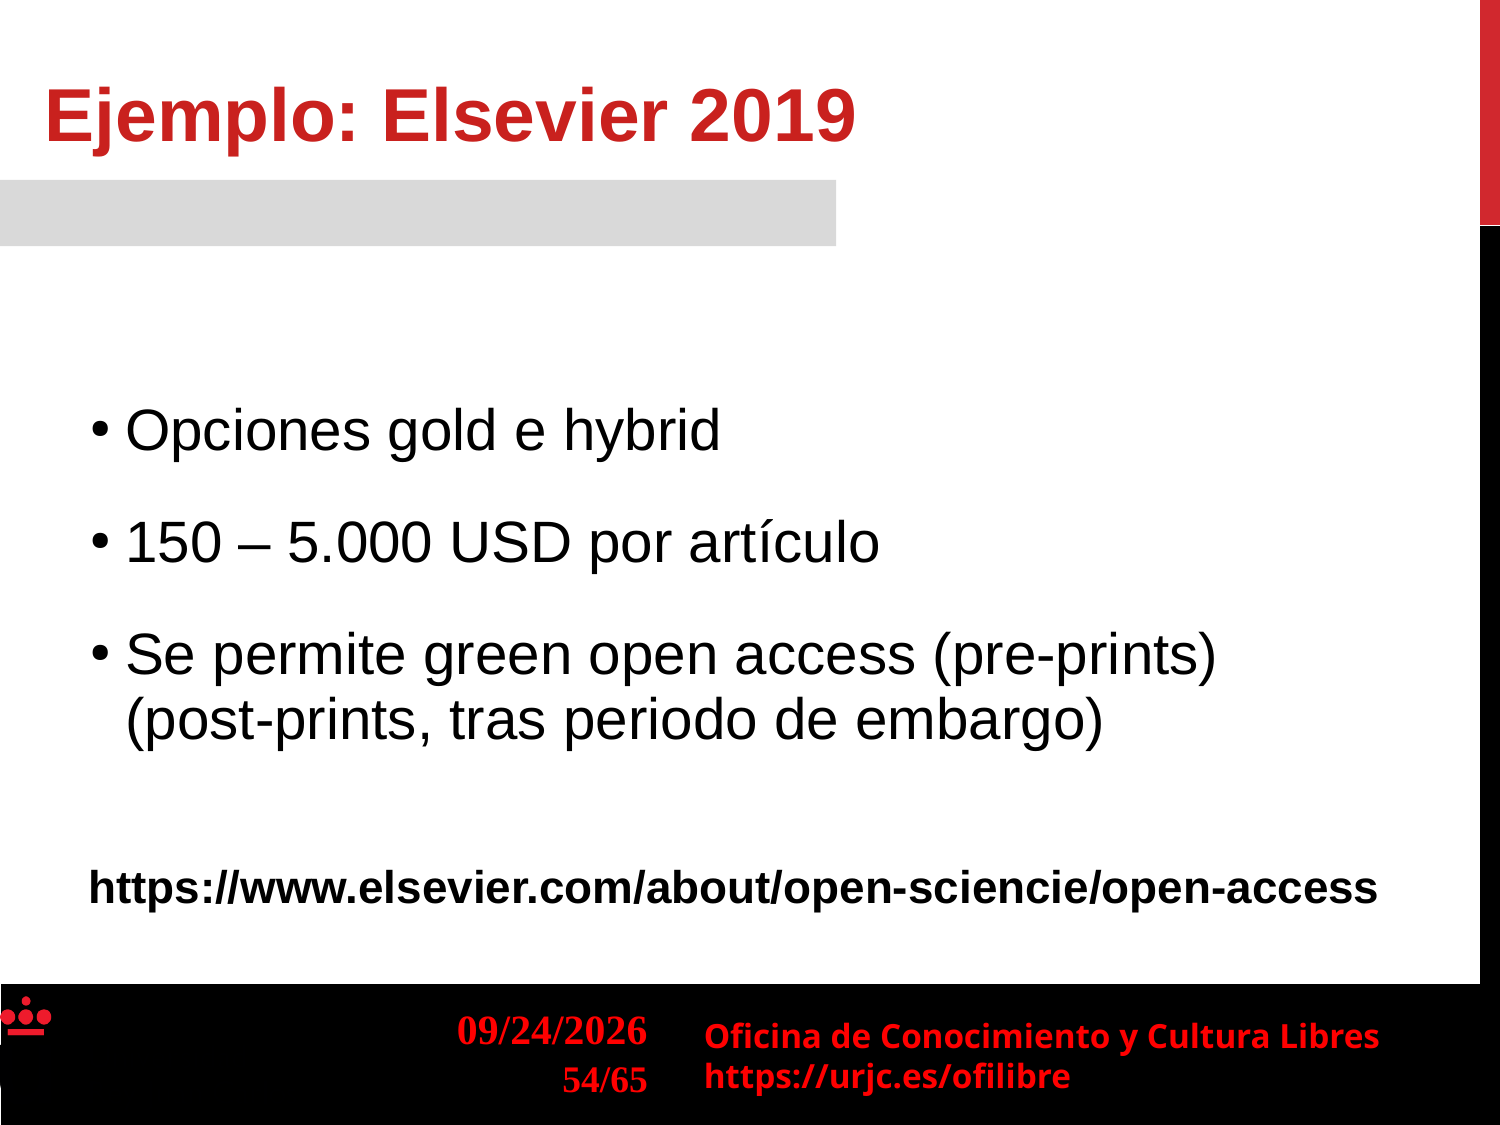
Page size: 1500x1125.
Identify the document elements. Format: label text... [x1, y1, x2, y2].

title [75, 15, 1425, 172]
text_box Opciones gold e hybrid 150 – 5.000 USD por artículo Se permite green open access (pre-prints) (post-prints, tras periodo de embargo) [75, 390, 1351, 760]
text_box https://www.elsevier.com/about/open-sciencie/open-access [45, 855, 1396, 922]
text_box Ejemplo: Elsevier 2019 [30, 66, 1036, 249]
